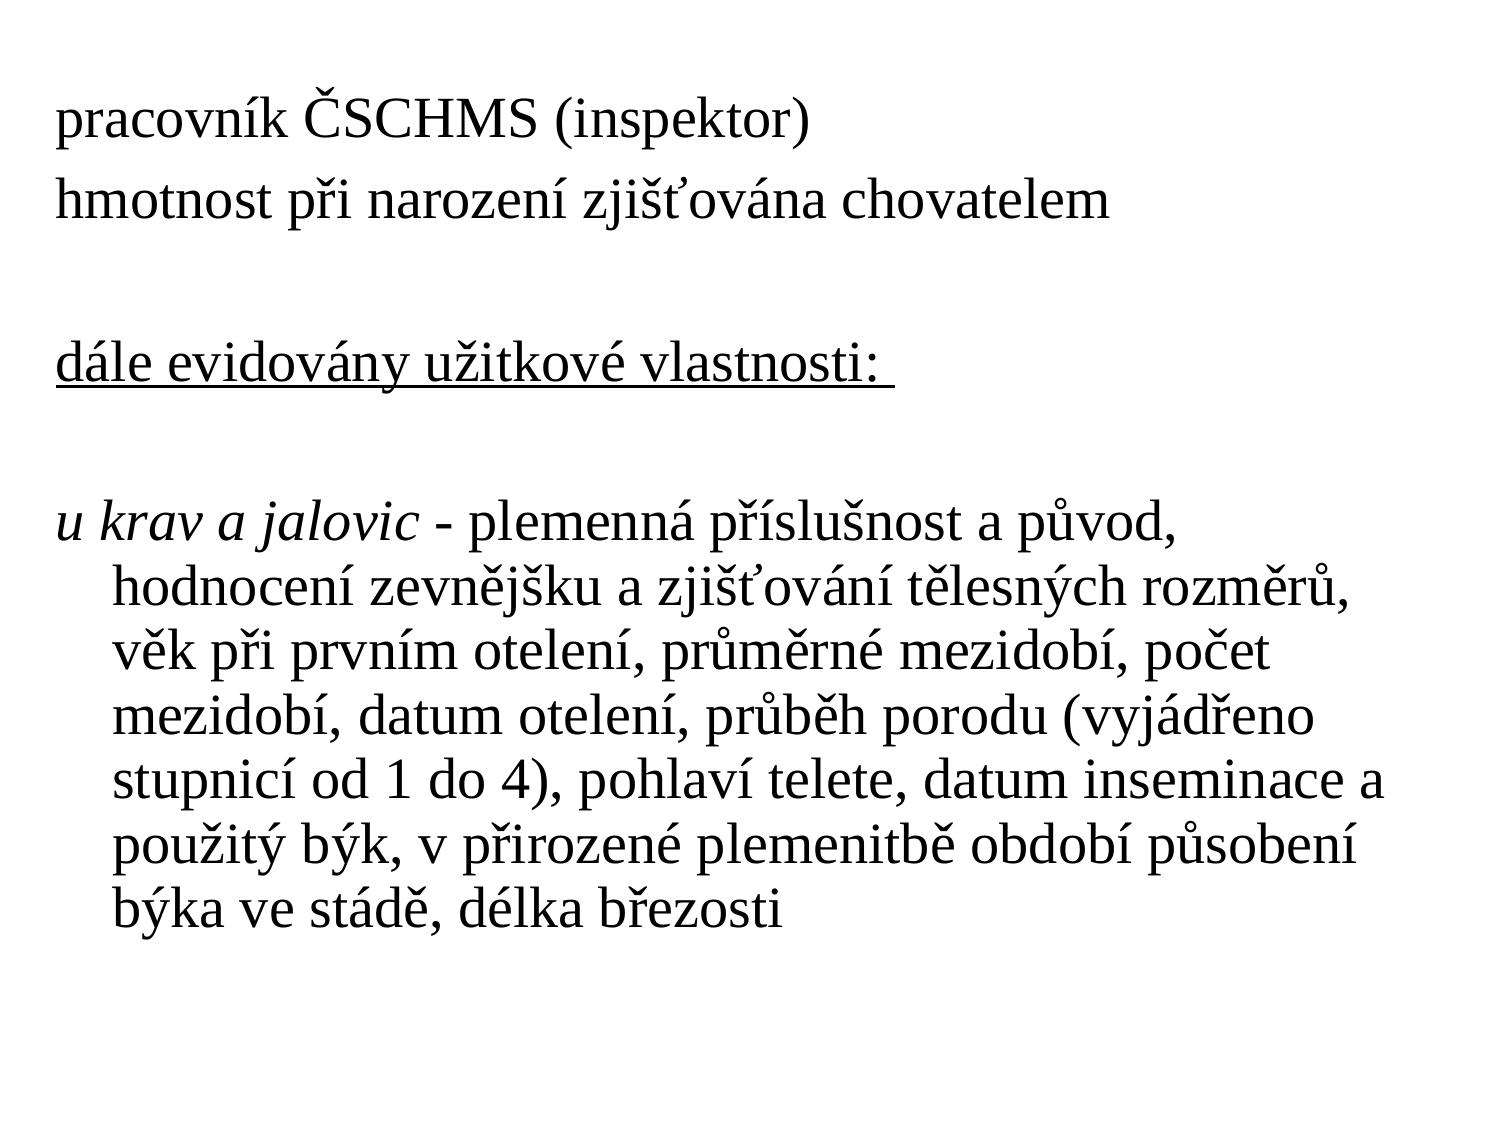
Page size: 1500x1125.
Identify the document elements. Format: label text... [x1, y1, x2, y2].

list pracovník ČSCHMS (inspektor) hmotnost při narození zjišťována chovatelem dále evidovány užitkové vlastnosti: u krav a jalovic - plemenná příslušnost a původ, hodnocení zevnějšku a zjišťování tělesných rozměrů, věk při prvním otelení, průměrné mezidobí, počet mezidobí, datum otelení, průběh porodu (vyjádřeno stupnicí od 1 do 4), pohlaví telete, datum inseminace a použitý býk, v přirozené plemenitbě období působení býka ve stádě, délka březosti [41, 78, 1436, 1084]
